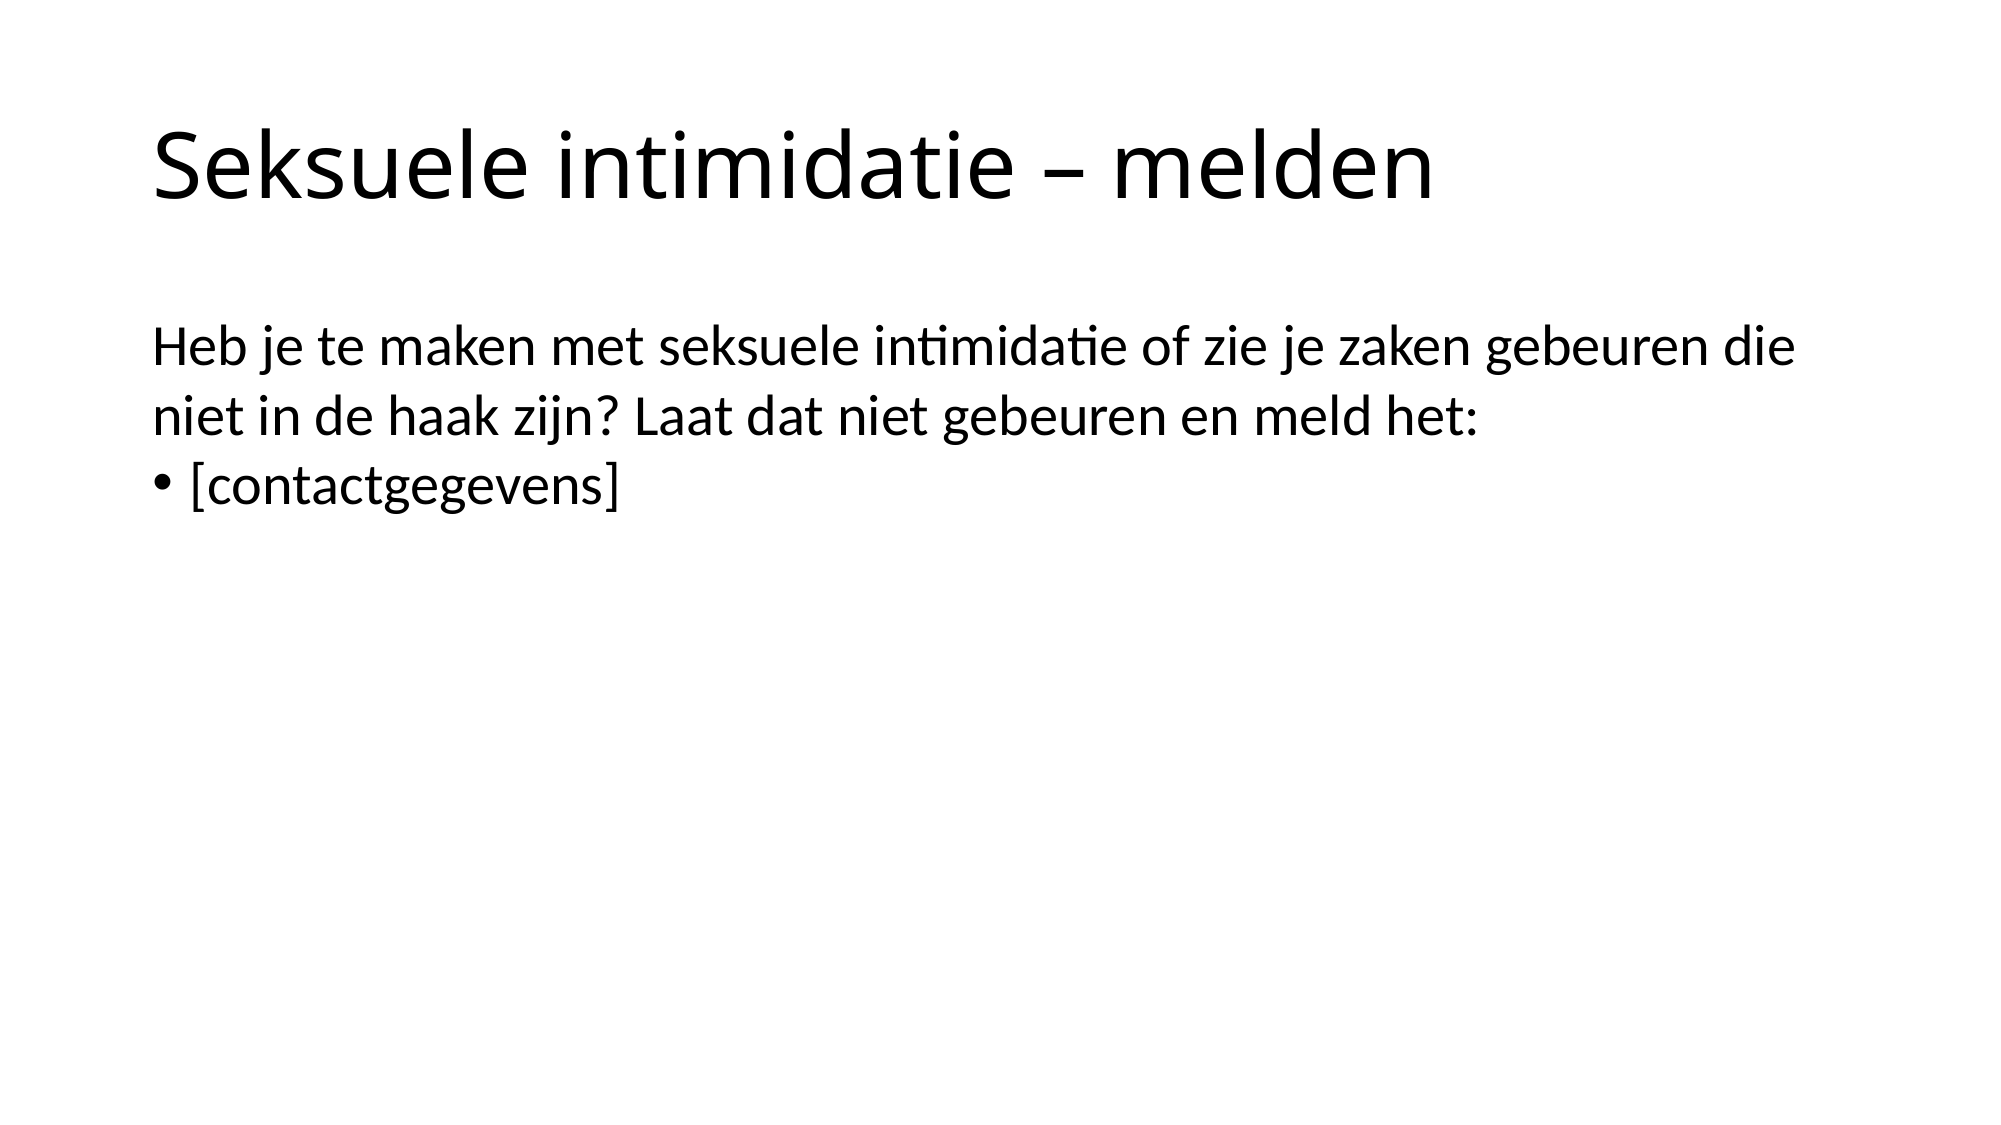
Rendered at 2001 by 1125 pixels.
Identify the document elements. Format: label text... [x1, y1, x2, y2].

list Heb je te maken met seksuele intimidatie of zie je zaken gebeuren die niet in de haak zijn? Laat dat niet gebeuren en meld het: [contactgegevens] [137, 299, 1863, 1014]
title Seksuele intimidatie – melden [137, 59, 1863, 278]
